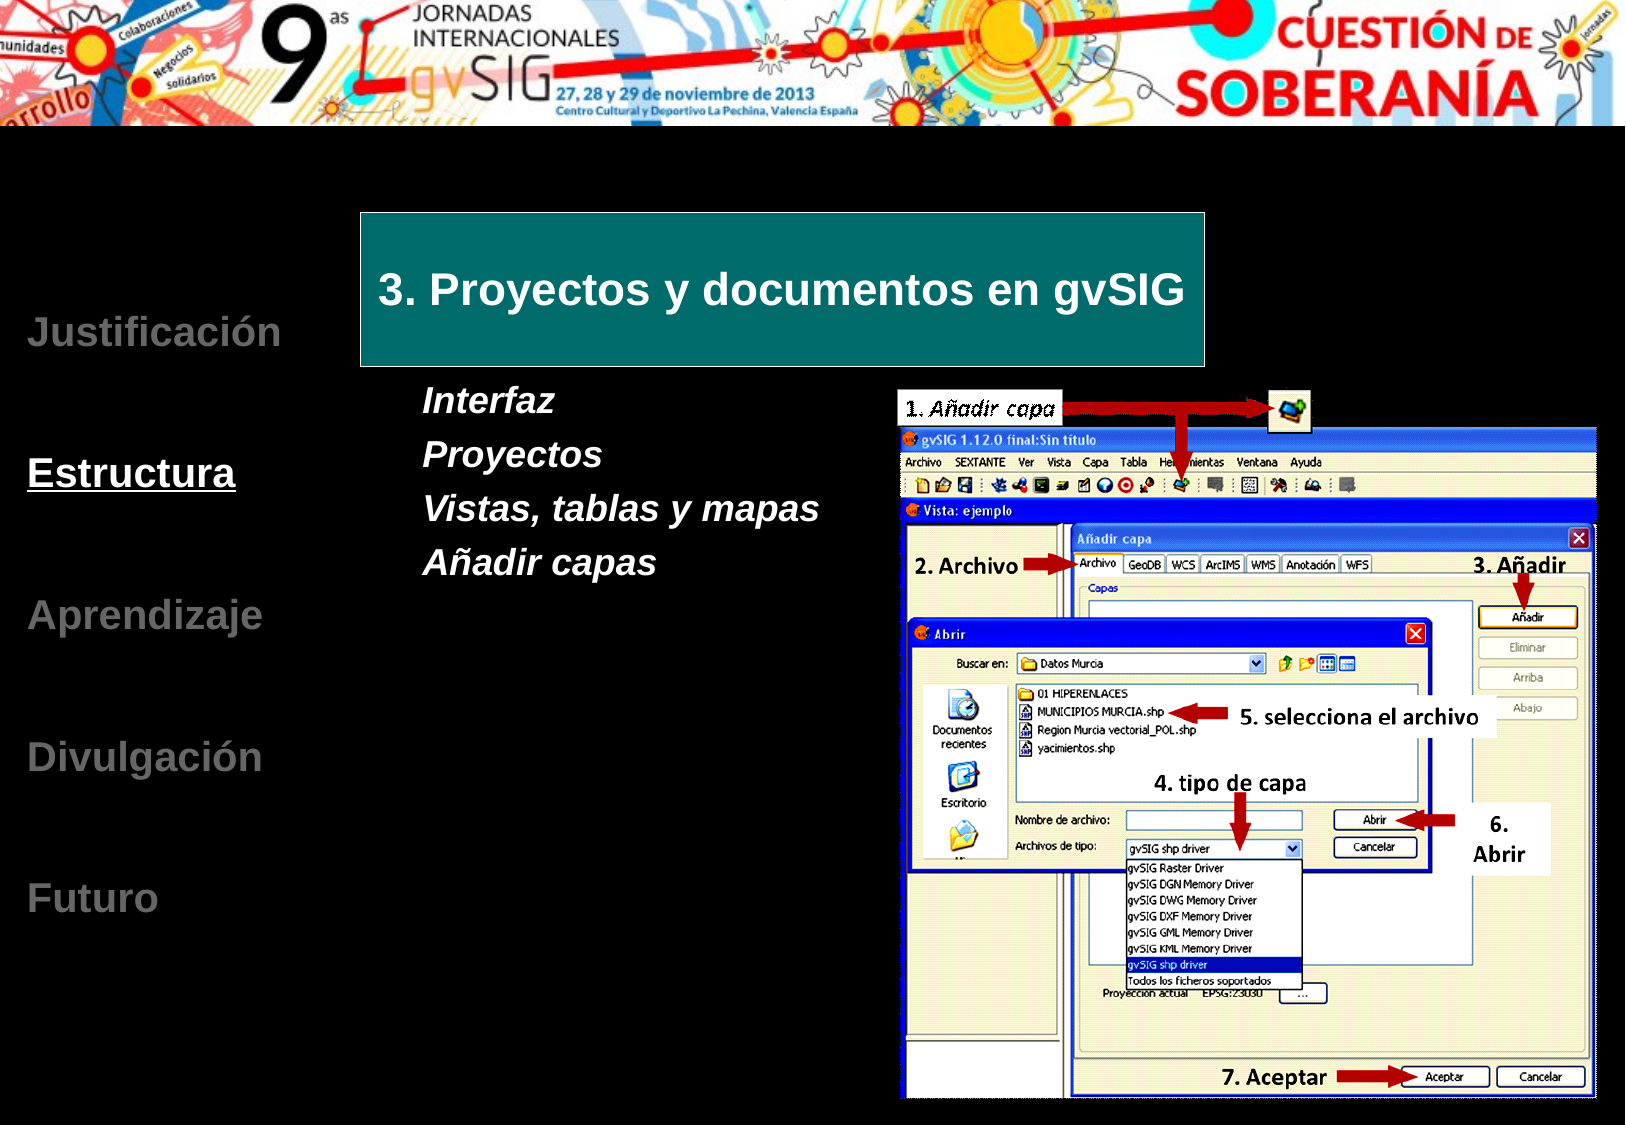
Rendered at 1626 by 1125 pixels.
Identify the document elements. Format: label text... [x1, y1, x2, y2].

picture [888, 383, 1598, 1099]
picture [0, 0, 1626, 126]
text_box 3. Proyectos y documentos en gvSIG [360, 212, 1205, 367]
text_box Justificación Estructura Aprendizaje Divulgación Futuro [11, 296, 319, 929]
text_box Interfaz Proyectos Vistas, tablas y mapas Añadir capas [407, 389, 969, 627]
